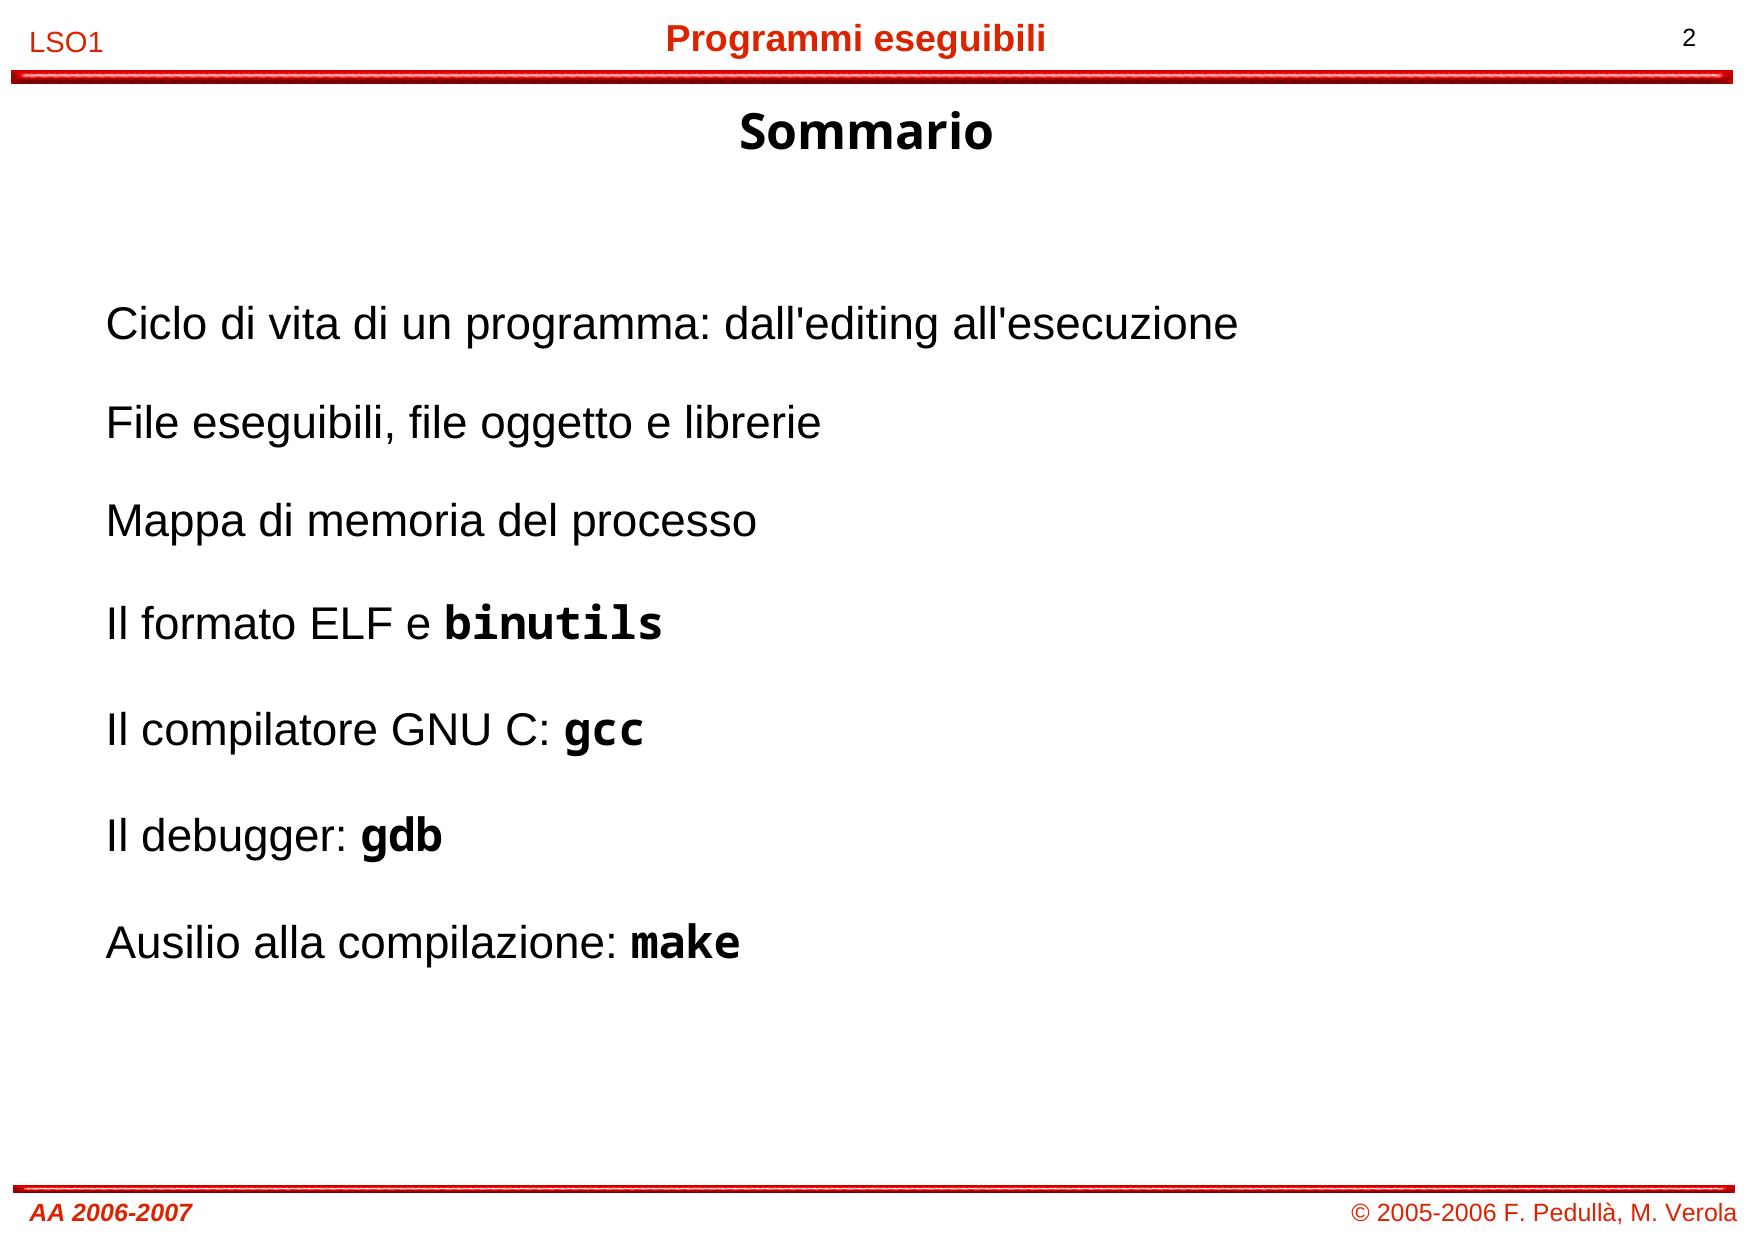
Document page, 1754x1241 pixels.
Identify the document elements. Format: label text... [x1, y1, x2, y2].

list Ciclo di vita di un programma: dall'editing all'esecuzione File eseguibili, file oggetto e librerie Mappa di memoria del processo Il formato ELF e binutils Il compilatore GNU C: gcc Il debugger: gdb Ausilio alla compilazione: make [105, 295, 1626, 1039]
picture [11, 70, 1733, 84]
picture [13, 1185, 1735, 1193]
title Sommario [739, 84, 1014, 180]
